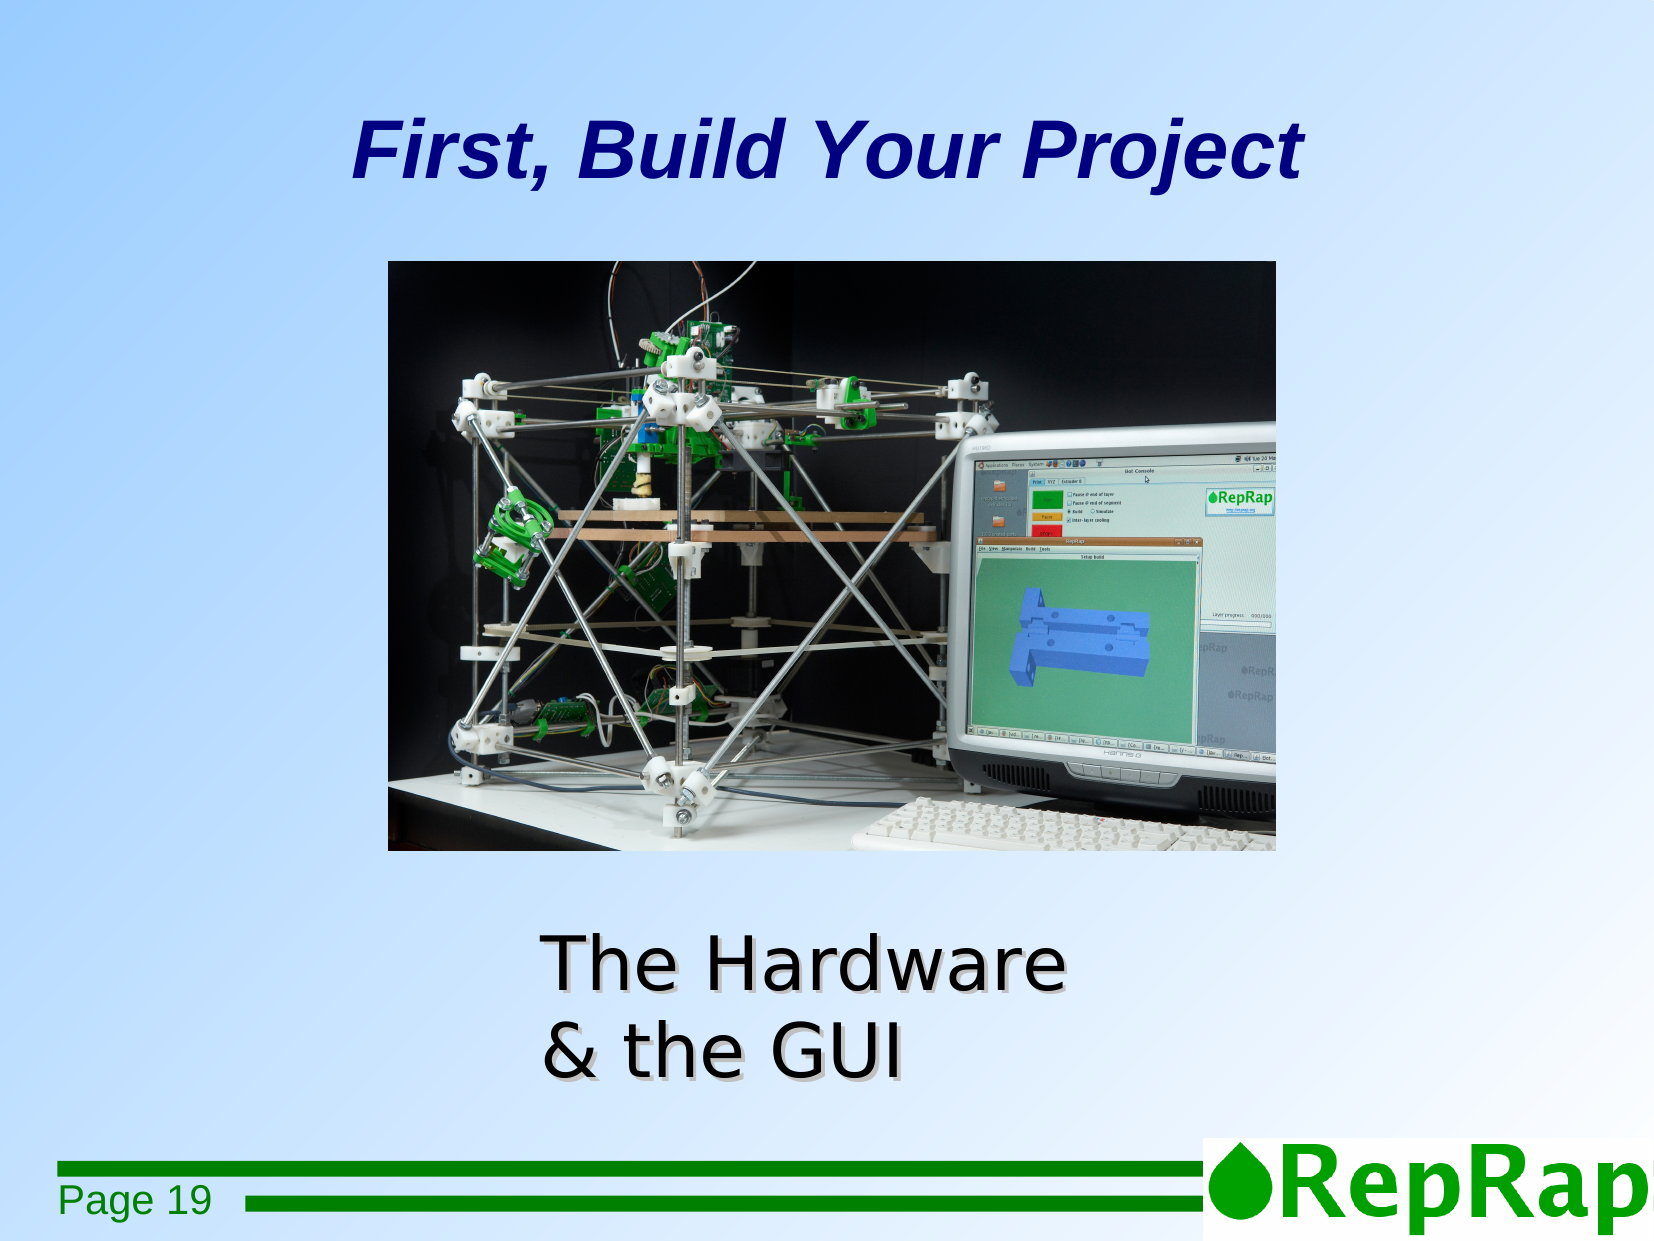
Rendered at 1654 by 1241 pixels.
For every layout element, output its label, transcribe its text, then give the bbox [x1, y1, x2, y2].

picture [388, 261, 1276, 851]
picture [1203, 1138, 1654, 1241]
text_box The Hardware & the GUI [540, 920, 1132, 1159]
title First, Build Your Project [121, 46, 1534, 254]
